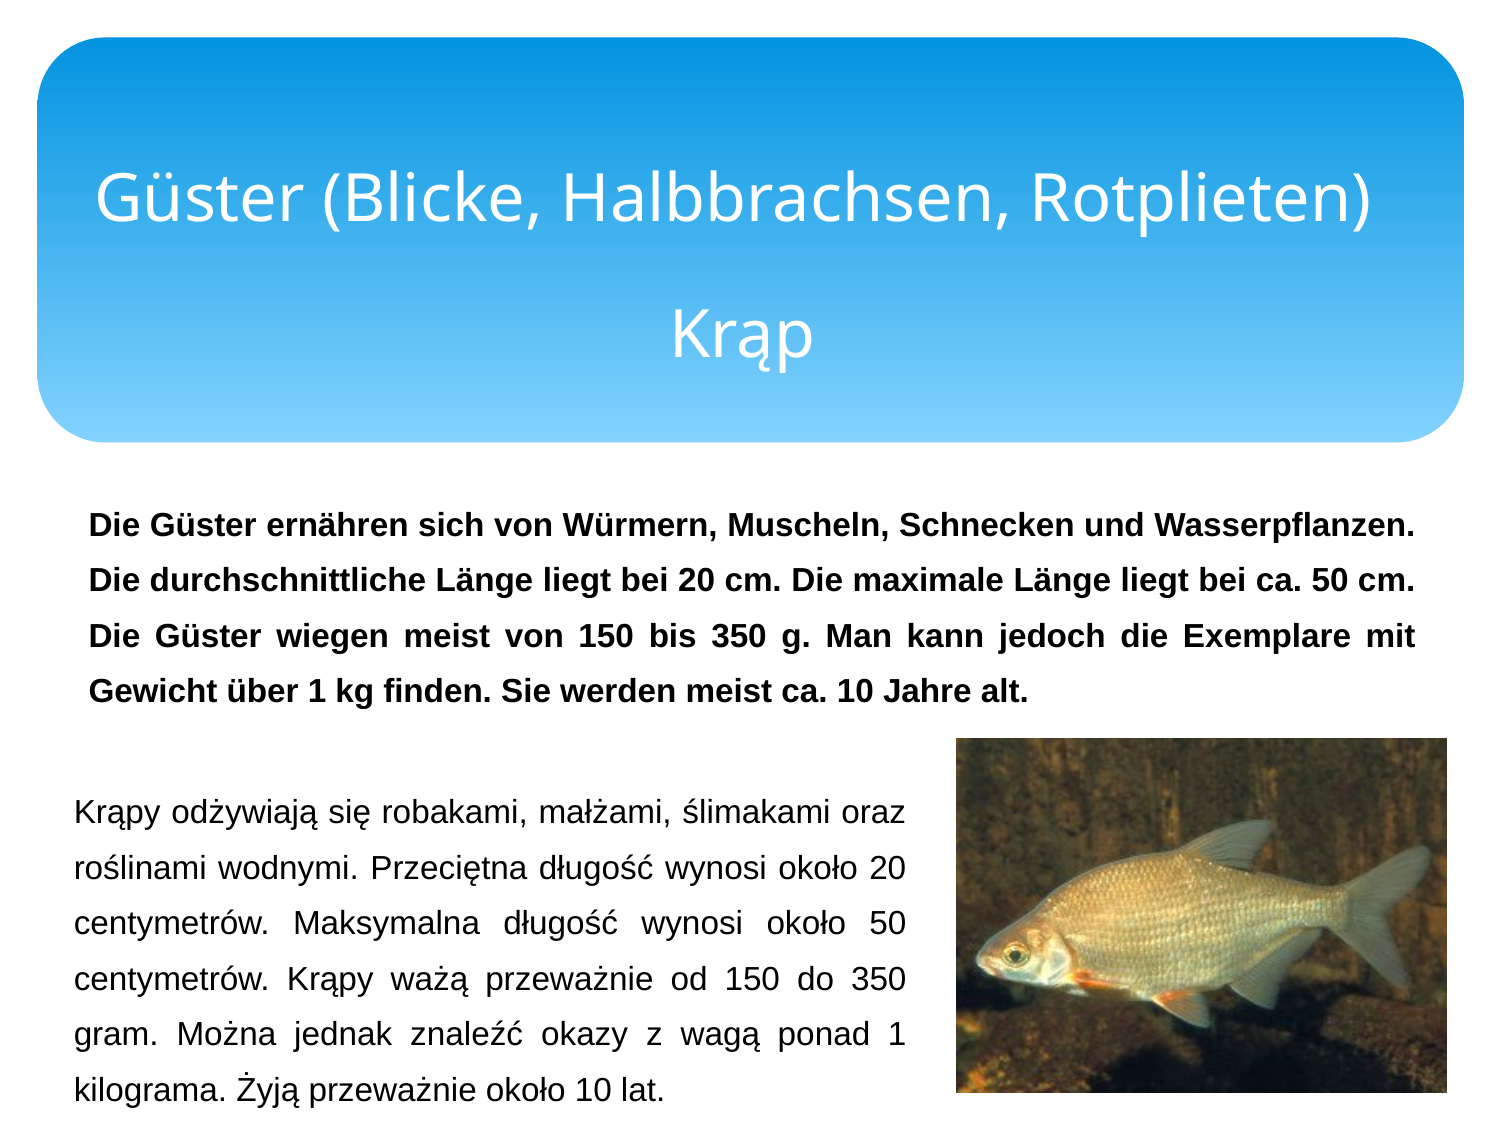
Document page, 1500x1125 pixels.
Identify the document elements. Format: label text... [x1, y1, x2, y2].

title Güster (Blicke, Halbbrachsen, Rotplieten) Krąp [67, 106, 1418, 376]
picture [956, 738, 1447, 1093]
text_box Krąpy odżywiają się robakami, małżami, ślimakami oraz roślinami wodnymi. Przeciętna długość wynosi około 20 centymetrów. Maksymalna długość wynosi około 50 centymetrów. Krąpy ważą przeważnie od 150 do 350 gram. Można jednak znaleźć okazy z wagą ponad 1 kilograma. Żyją przeważnie około 10 lat. [59, 767, 945, 1100]
subtitle Die Güster ernähren sich von Würmern, Muscheln, Schnecken und Wasserpflanzen. Die durchschnittliche Länge liegt bei 20 cm. Die maximale Länge liegt bei ca. 50 cm. Die Güster wiegen meist von 150 bis 350 g. Man kann jedoch die Exemplare mit Gewicht über 1 kg finden. Sie werden meist ca. 10 Jahre alt. [88, 458, 1418, 739]
